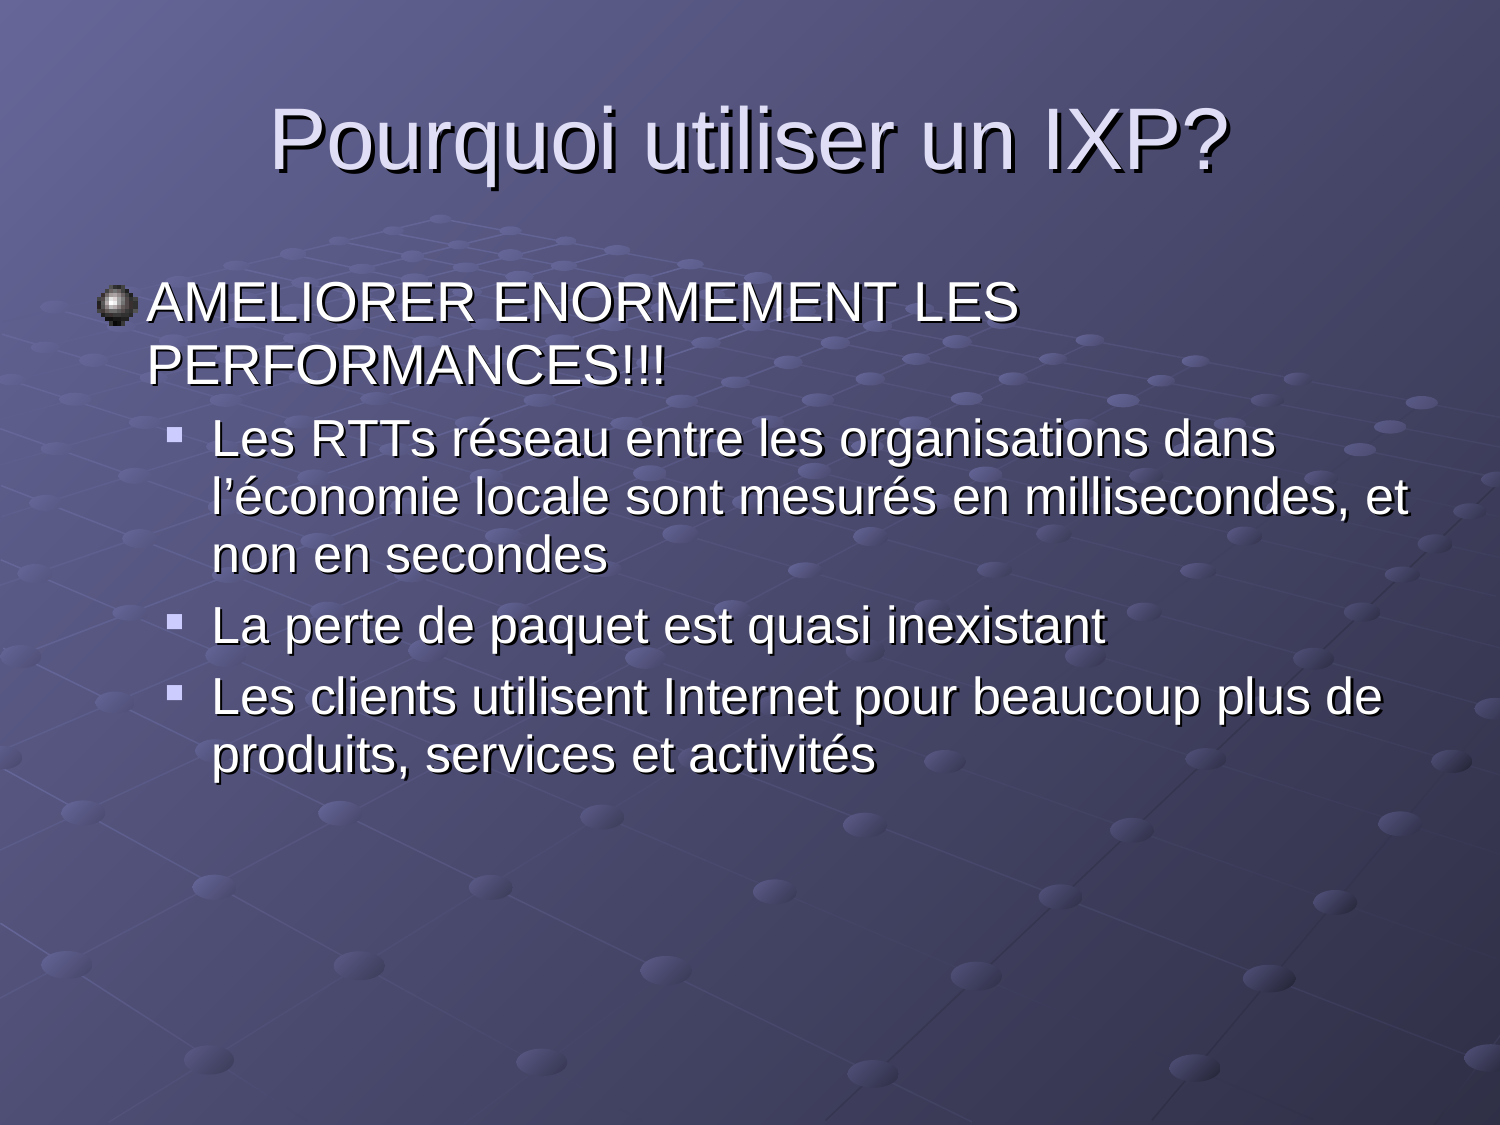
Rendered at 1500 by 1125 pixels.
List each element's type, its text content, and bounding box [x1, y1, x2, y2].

list AMELIORER ENORMEMENT LES PERFORMANCES!!! Les RTTs réseau entre les organisations dans l’économie locale sont mesurés en millisecondes, et non en secondes La perte de paquet est quasi inexistant Les clients utilisent Internet pour beaucoup plus de produits, services et activités [75, 262, 1426, 1007]
title Pourquoi utiliser un IXP? [75, 45, 1426, 233]
